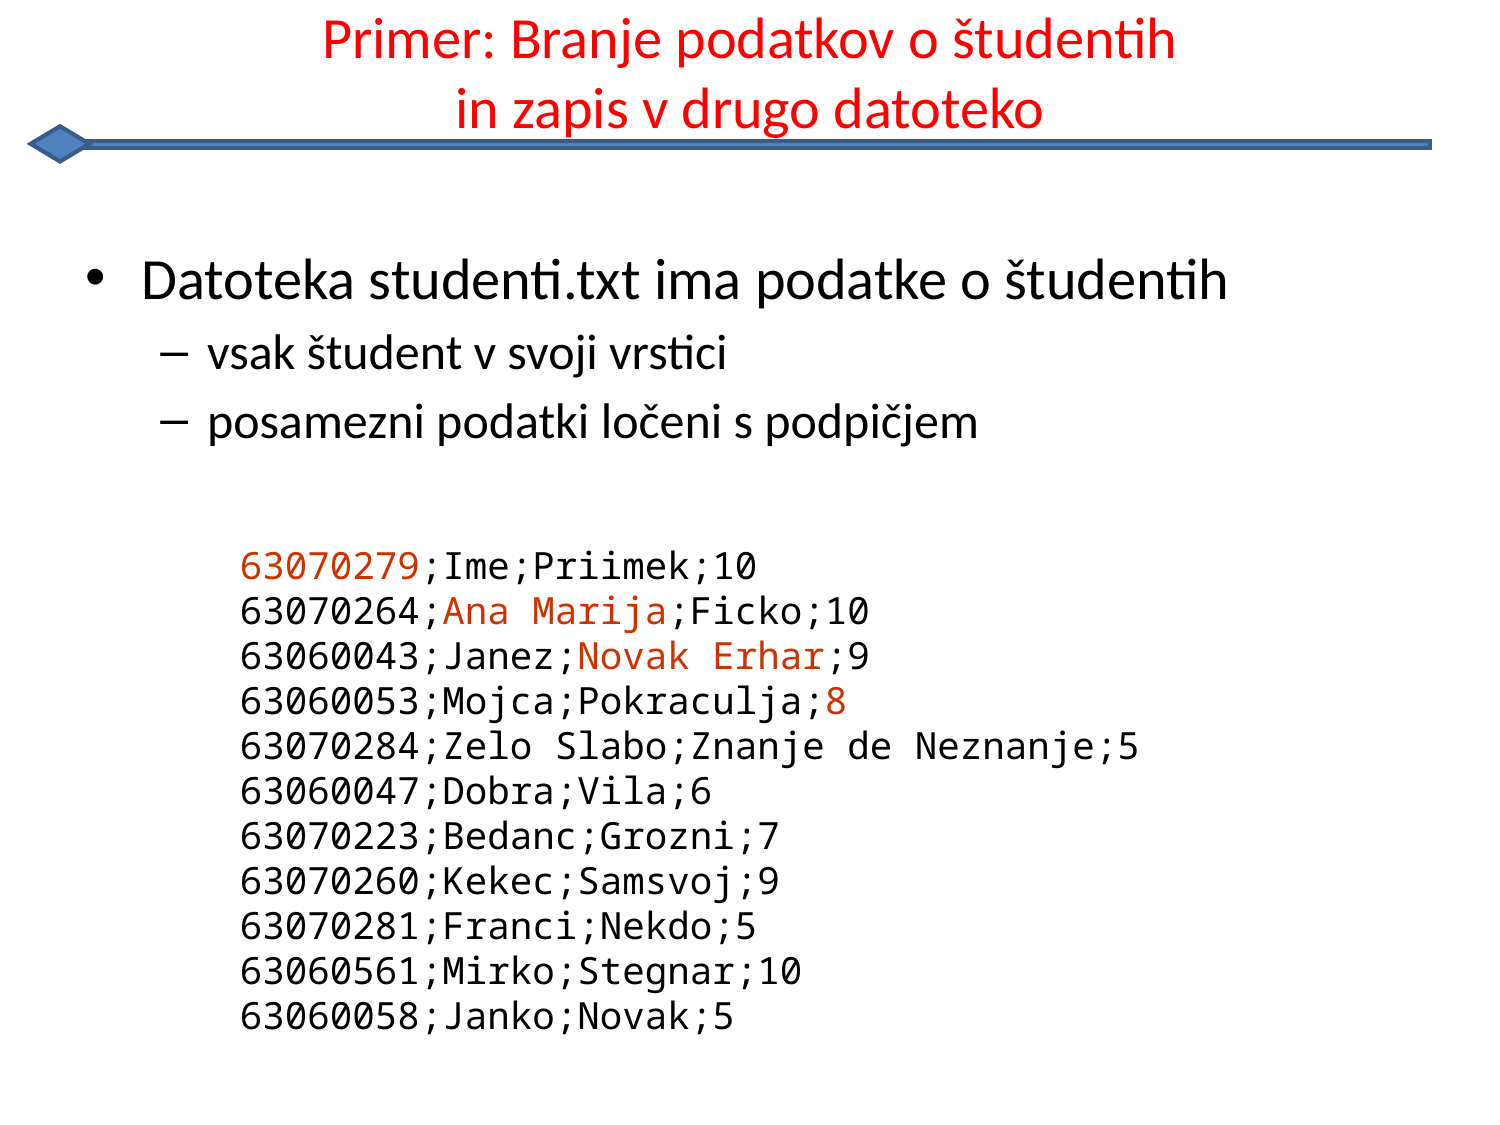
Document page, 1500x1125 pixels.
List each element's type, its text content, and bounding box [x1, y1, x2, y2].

list Datoteka studenti.txt ima podatke o študentih vsak študent v svoji vrstici posamezni podatki ločeni s podpičjem [70, 234, 1421, 485]
title Primer: Branje podatkov o študentih in zapis v drugo datoteko [0, 0, 1500, 148]
text_box 63070279;Ime;Priimek;10 63070264;Ana Marija;Ficko;10 63060043;Janez;Novak Erhar;9 63060053;Mojca;Pokraculja;8 63070284;Zelo Slabo;Znanje de Neznanje;5 63060047;Dobra;Vila;6 63070223;Bedanc;Grozni;7 63070260;Kekec;Samsvoj;9 63070281;Franci;Nekdo;5 63060561;Mirko;Stegnar;10 63060058;Janko;Novak;5 [224, 534, 1176, 1046]
